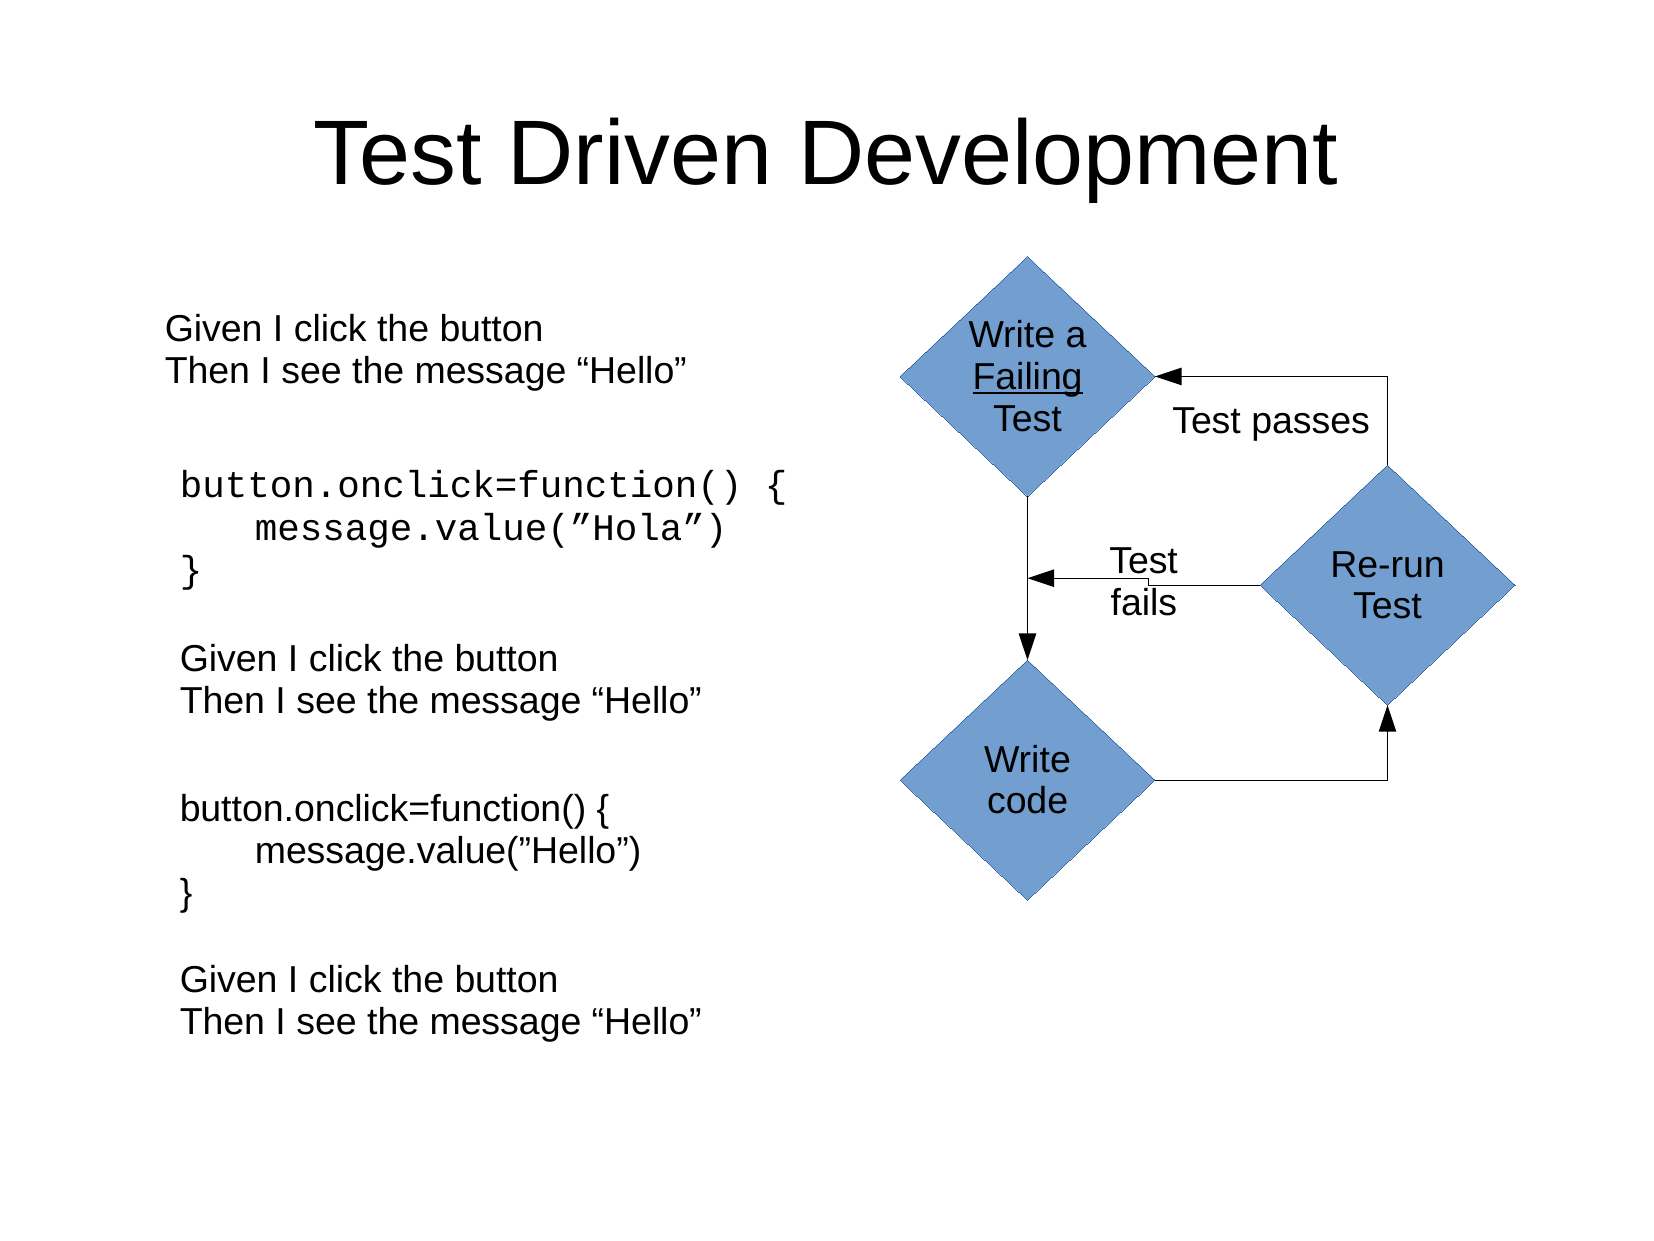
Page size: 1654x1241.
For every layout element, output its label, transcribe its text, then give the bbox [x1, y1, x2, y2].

text_box Write code [900, 660, 1156, 901]
text_box button.onclick=function() { message.value(”Hello”) } [165, 780, 841, 921]
text_box Given I click the button Then I see the message “Hello” [165, 951, 886, 1051]
text_box Write a Failing Test [900, 256, 1155, 497]
text_box Re-run Test [1260, 465, 1516, 705]
text_box button.onclick=function() { message.value(”Hola”) } [165, 459, 841, 601]
text_box Given I click the button Then I see the message “Hello” [150, 300, 871, 399]
title Test Driven Development [82, 49, 1571, 257]
text_box Given I click the button Then I see the message “Hello” [165, 630, 886, 729]
